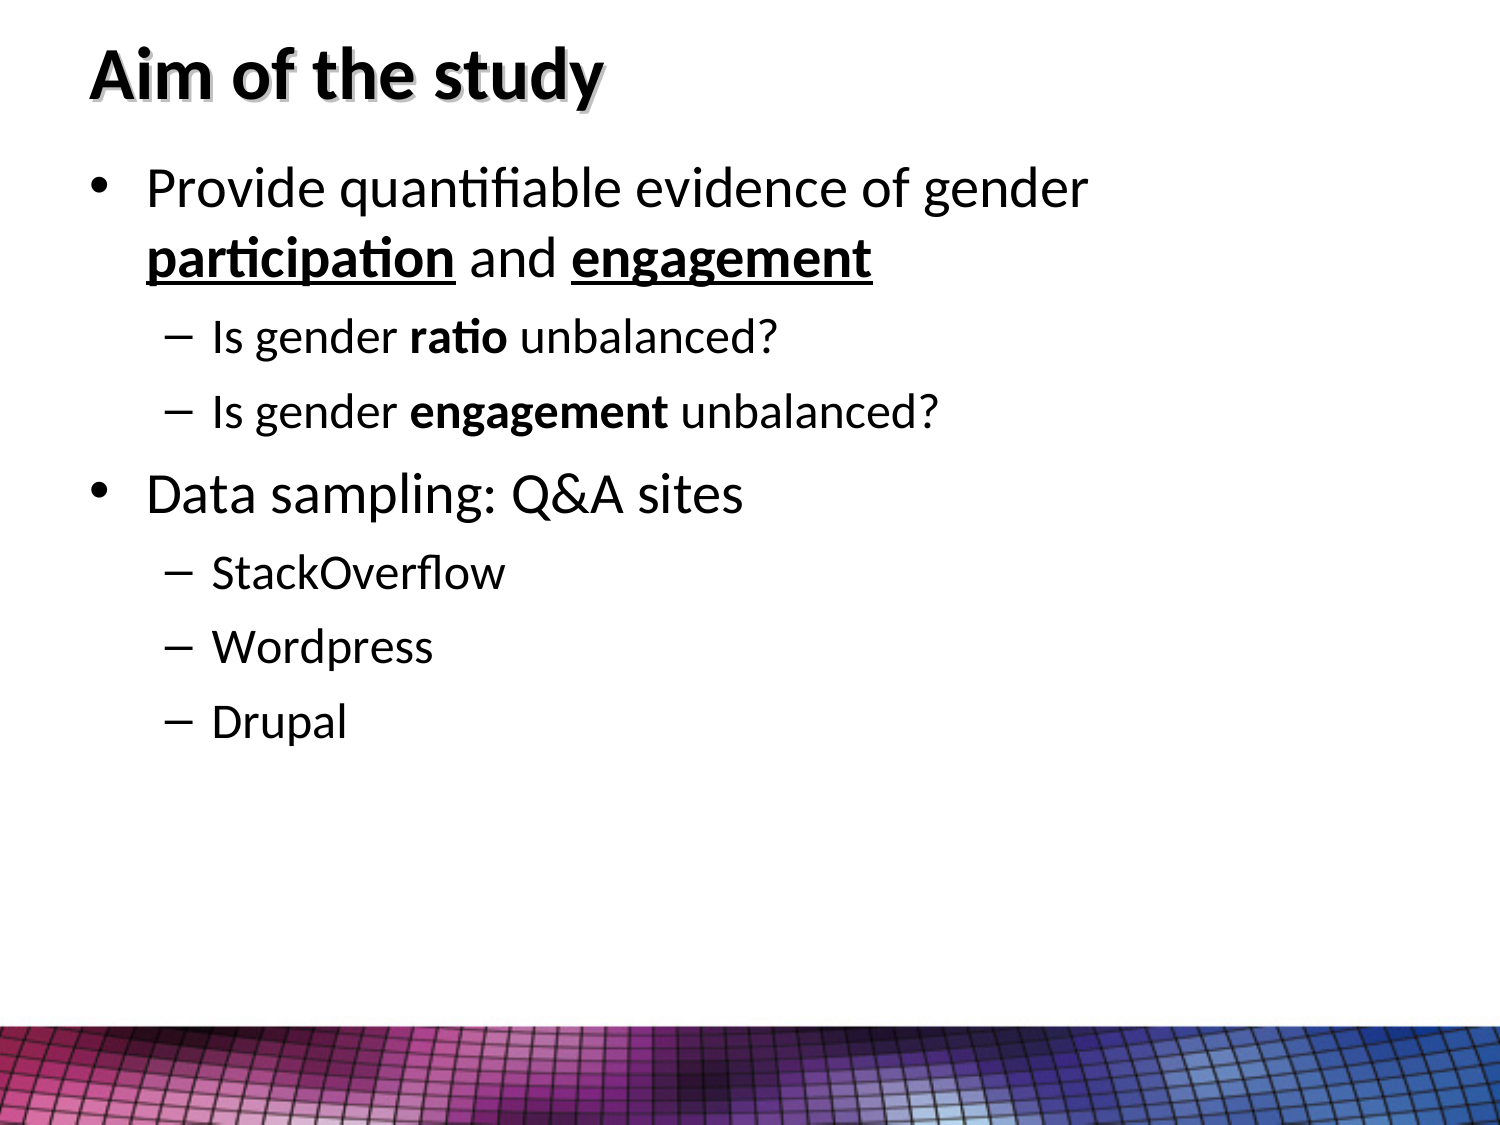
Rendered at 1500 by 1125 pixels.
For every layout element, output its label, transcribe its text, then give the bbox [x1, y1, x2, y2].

list Provide quantifiable evidence of gender participation and engagement Is gender ratio unbalanced? Is gender engagement unbalanced? Data sampling: Q&A sites StackOverflow Wordpress Drupal [75, 141, 1426, 1006]
title Aim of the study [75, 16, 1426, 123]
picture [0, 0, 1500, 1125]
